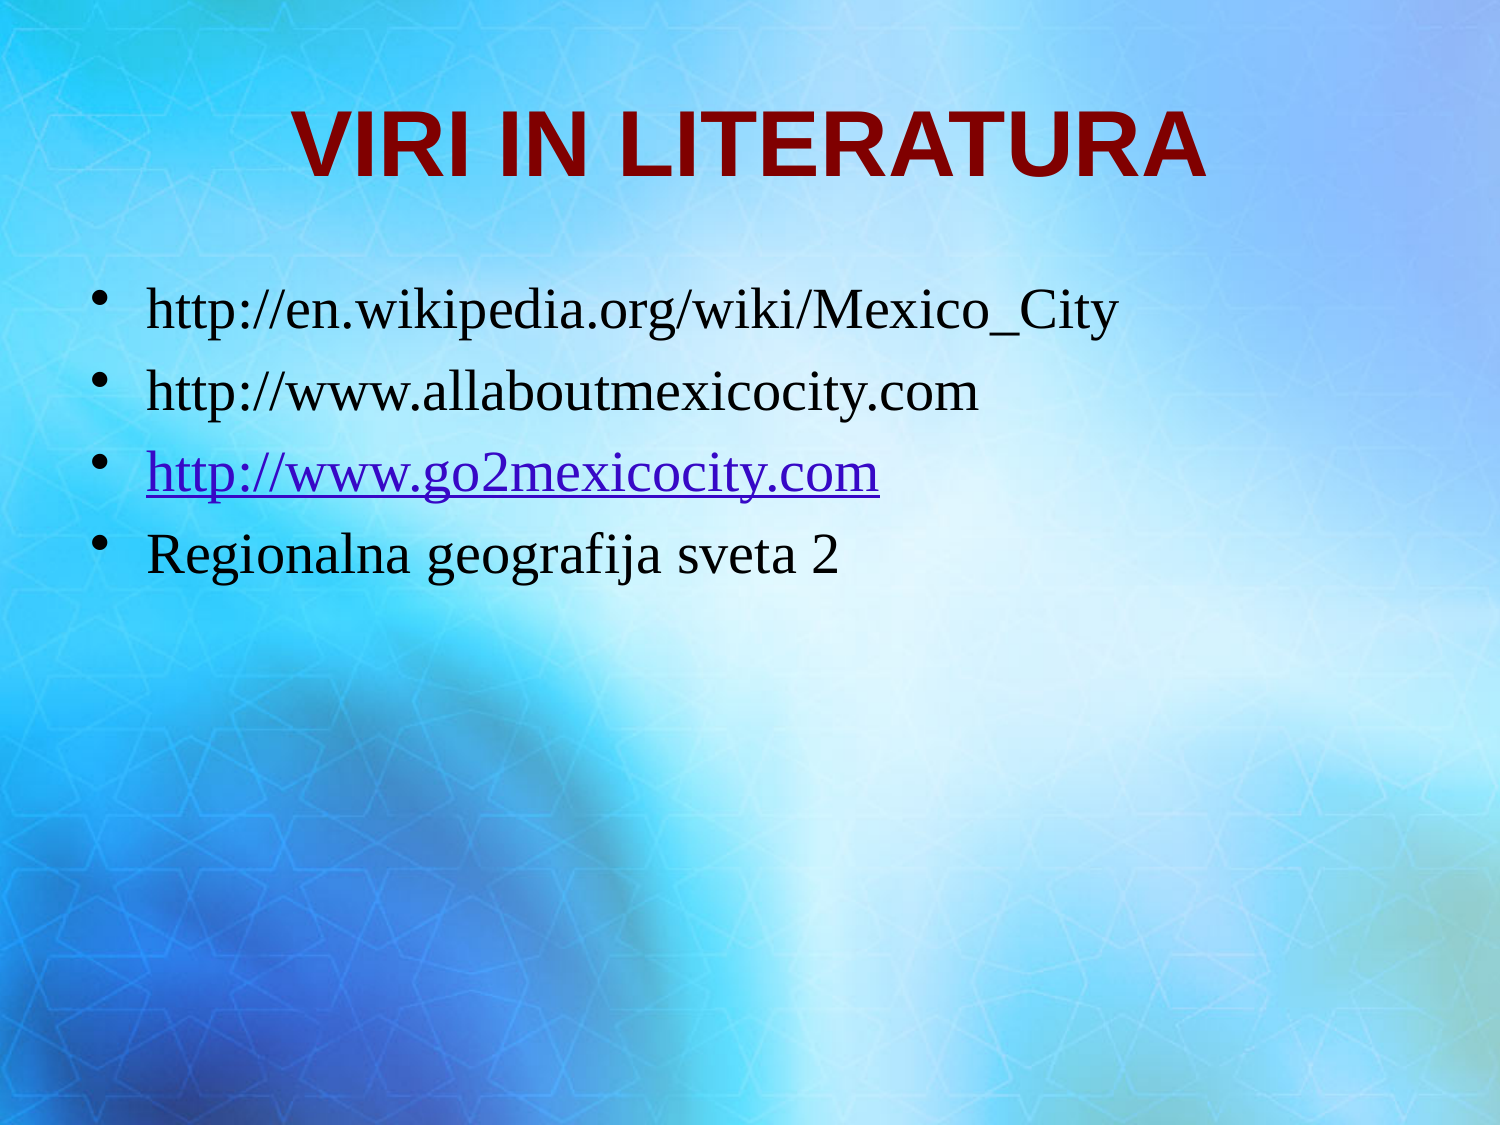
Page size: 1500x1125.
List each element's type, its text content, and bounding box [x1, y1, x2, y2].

picture [0, 0, 1500, 1125]
list http://en.wikipedia.org/wiki/Mexico_City http://www.allaboutmexicocity.com http://www.go2mexicocity.com Regionalna geografija sveta 2 [75, 262, 1425, 1005]
title VIRI IN LITERATURA [75, 45, 1425, 233]
